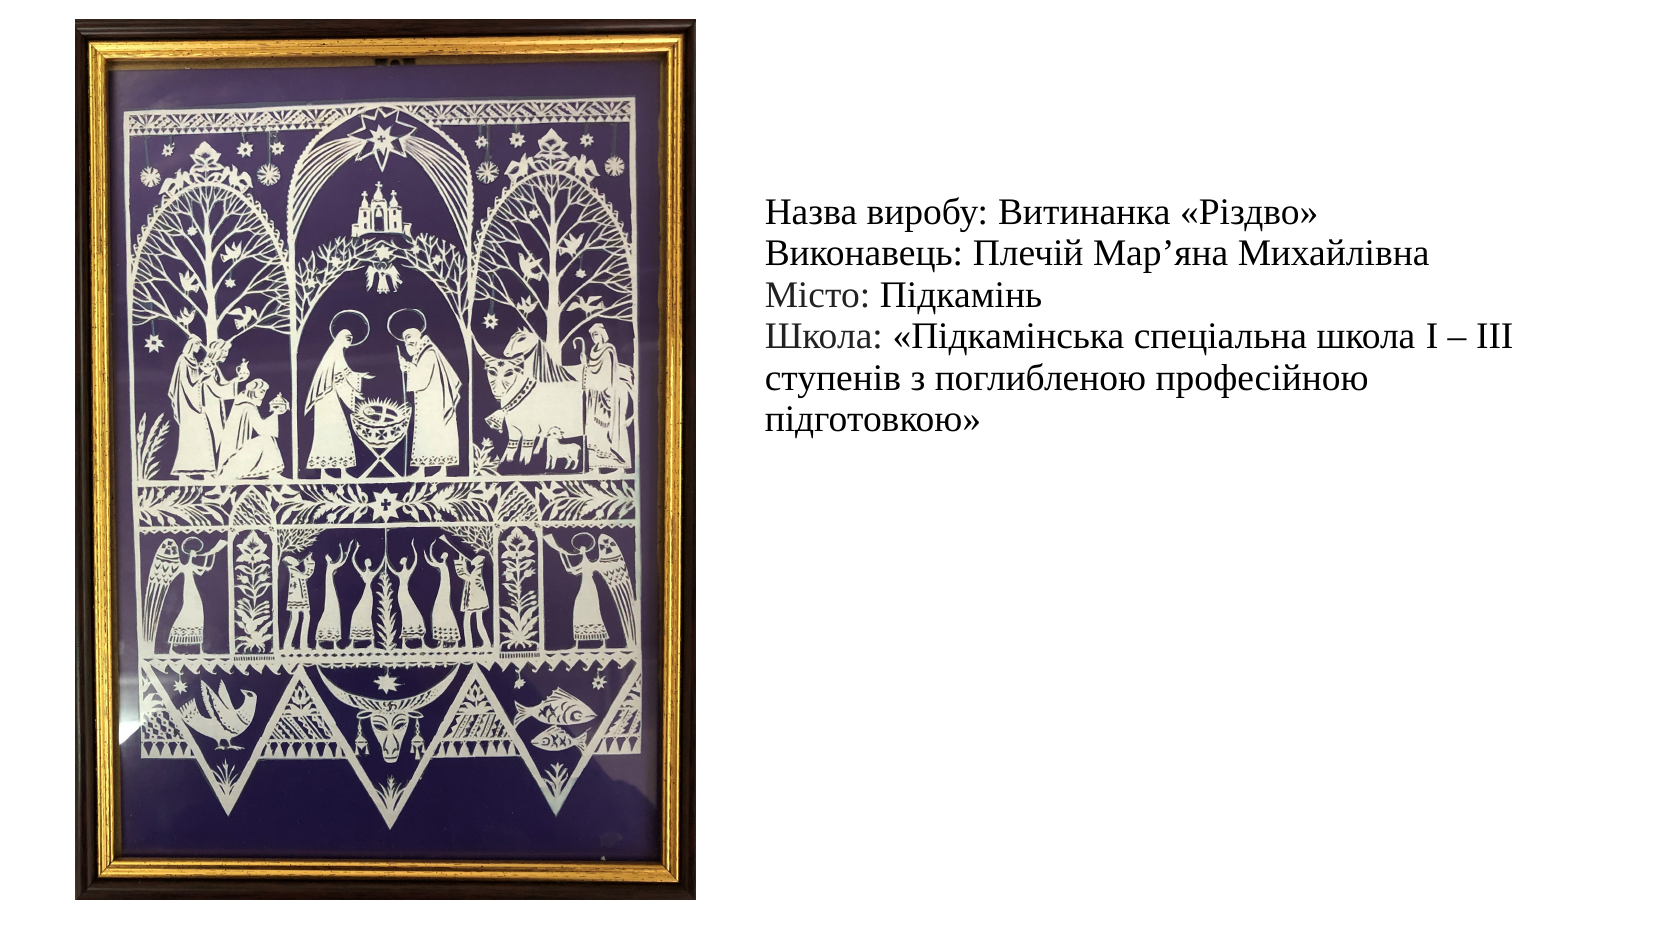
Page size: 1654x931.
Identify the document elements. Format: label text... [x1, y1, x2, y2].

picture [75, 19, 696, 901]
text_box Назва виробу: Витинанка «Різдво» Виконавець: Плечій Мар’яна Михайлівна Місто: Підкамінь Школа: «Підкамінська спеціальна школа I – III ступенів з поглибленою професійною підготовкою» [750, 183, 1538, 448]
